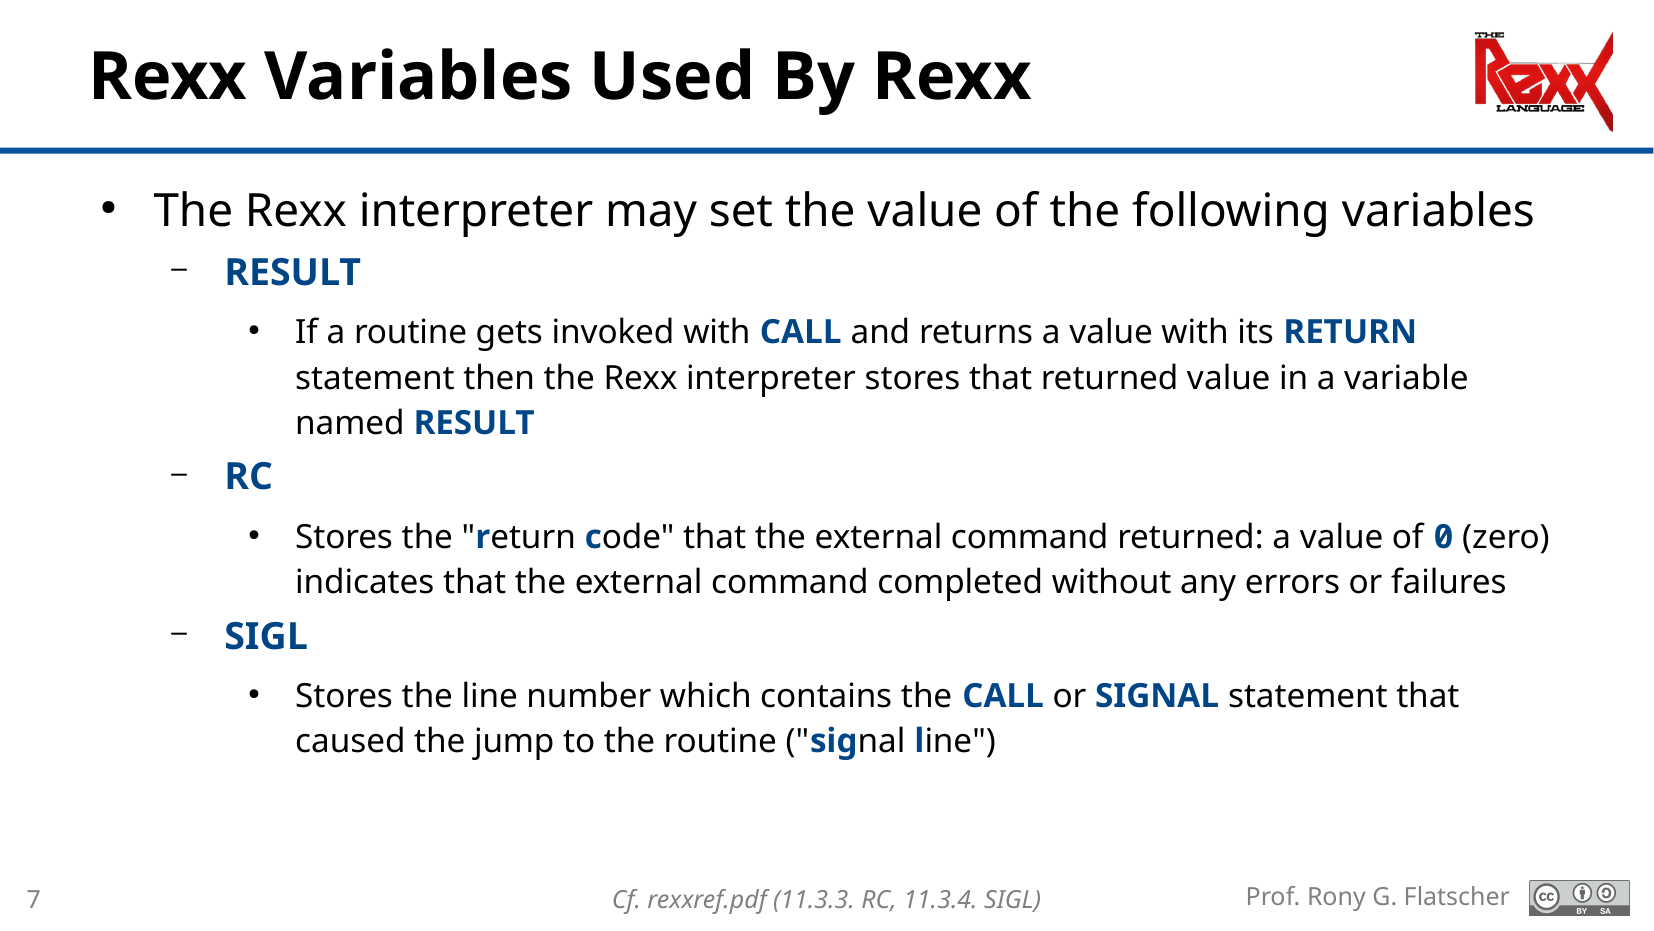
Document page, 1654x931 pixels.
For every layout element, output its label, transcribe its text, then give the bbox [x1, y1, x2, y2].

title Rexx Variables Used By Rexx [29, 0, 1654, 148]
list The Rexx interpreter may set the value of the following variables RESULT If a routine gets invoked with CALL and returns a value with its RETURN statement then the Rexx interpreter stores that returned value in a variable named RESULT RC Stores the "return code" that the external command returned: a value of 0 (zero) indicates that the external command completed without any errors or failures SIGL Stores the line number which contains the CALL or SIGNAL statement that caused the jump to the routine ("signal line") [82, 177, 1571, 798]
text_box Cf. rexxref.pdf (11.3.3. RC, 11.3.4. SIGL) [0, 874, 1654, 922]
